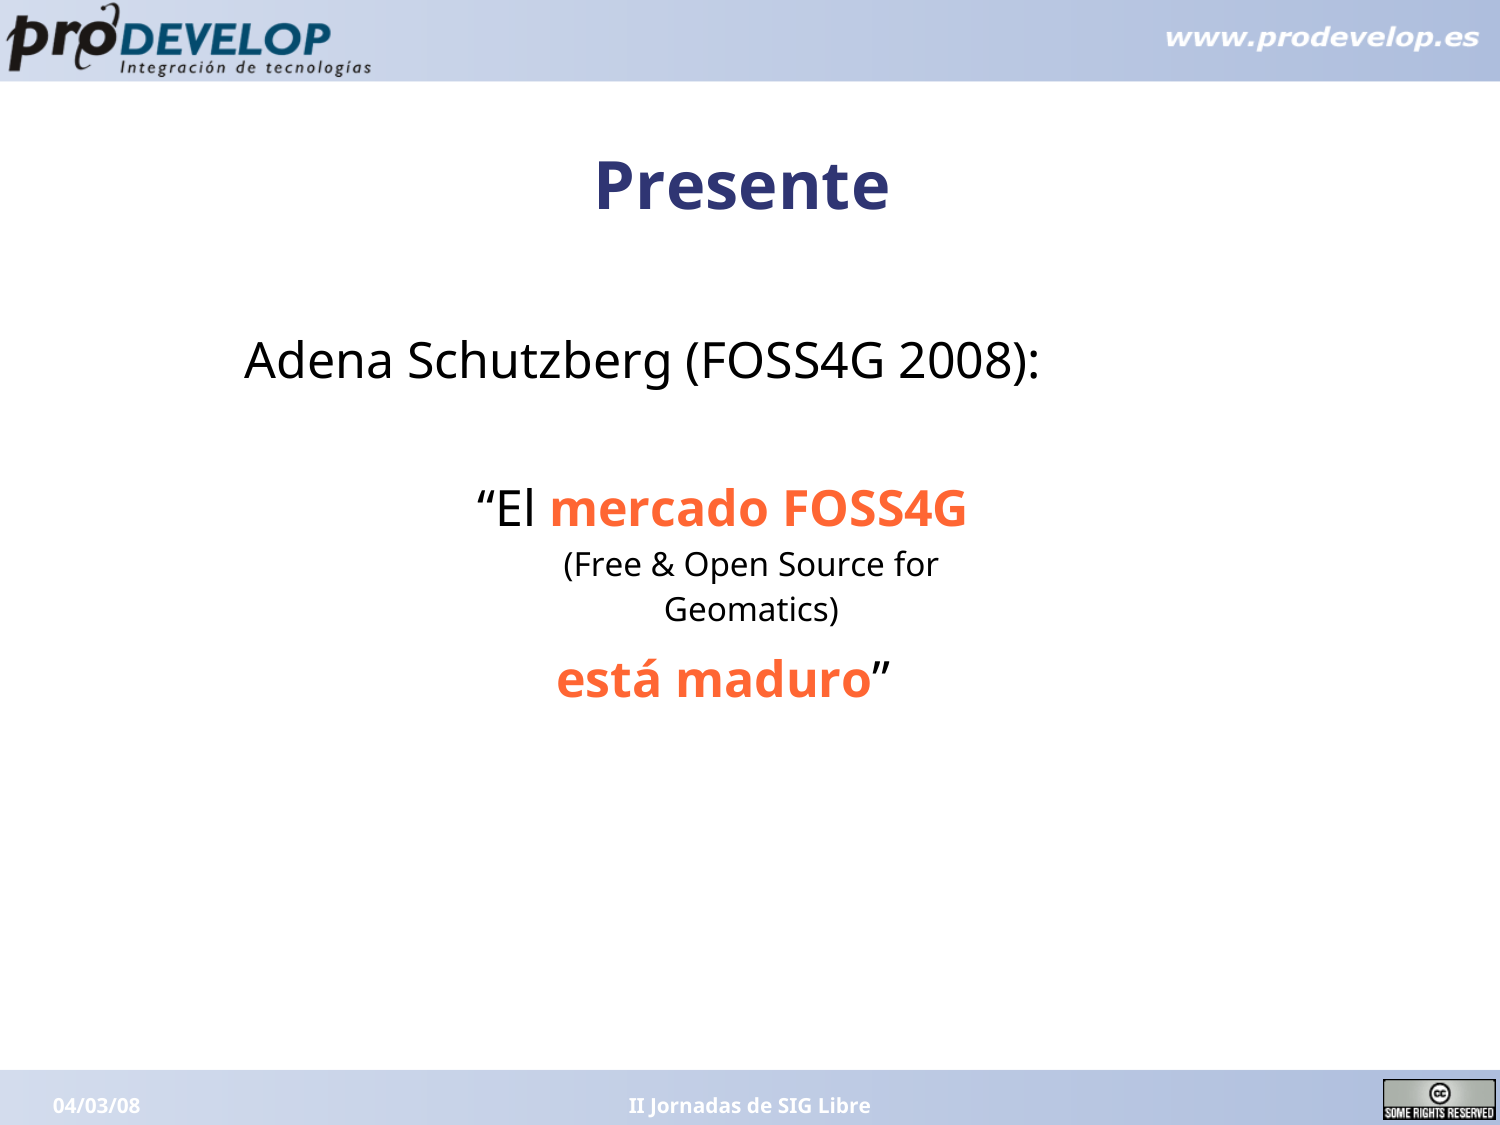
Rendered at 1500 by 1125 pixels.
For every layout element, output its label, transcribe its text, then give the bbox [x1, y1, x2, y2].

list Adena Schutzberg (FOSS4G 2008): [244, 324, 1418, 562]
picture [0, 0, 1500, 1125]
title Presente [67, 119, 1418, 249]
list “El mercado FOSS4G (Free & Open Source for Geomatics) está maduro” [442, 472, 1004, 735]
